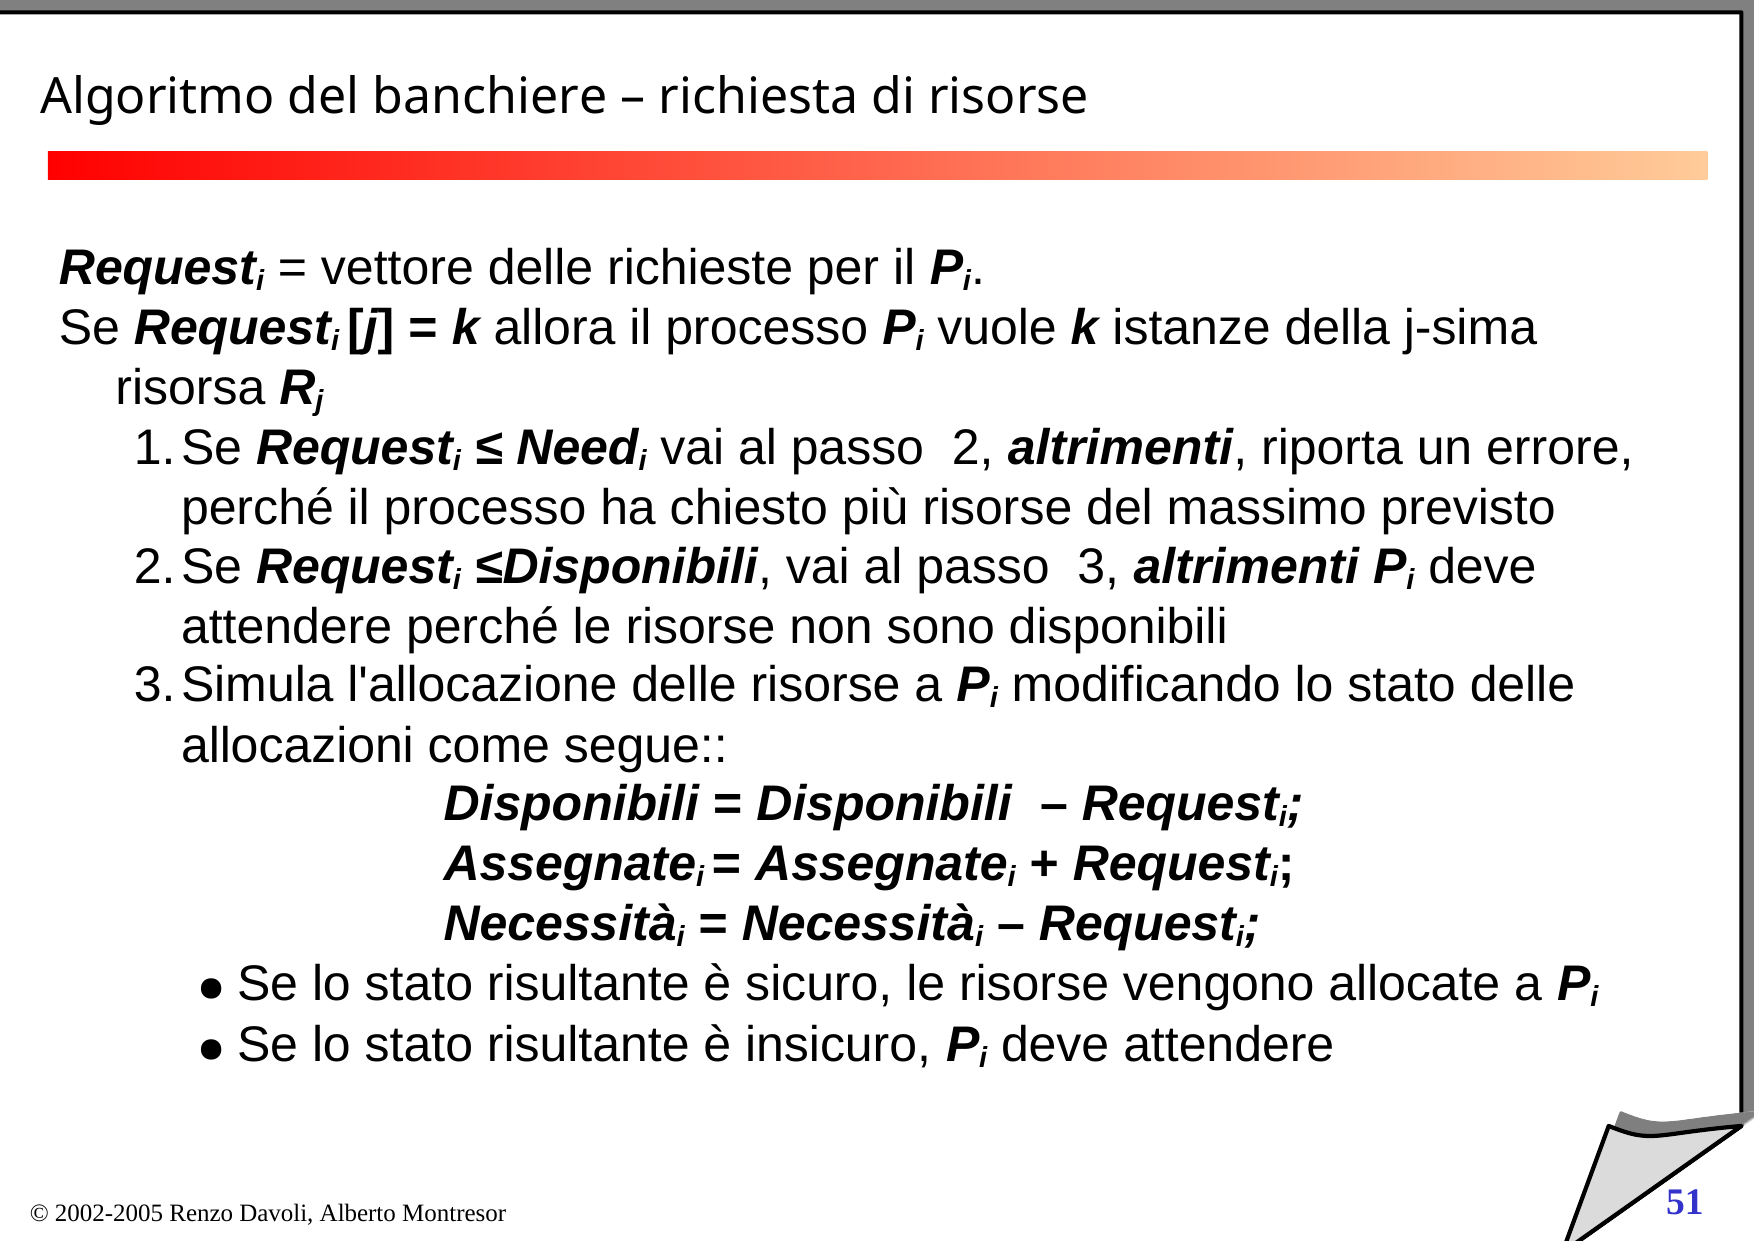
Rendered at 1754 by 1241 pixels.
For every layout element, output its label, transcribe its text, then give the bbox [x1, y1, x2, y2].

text_box Requesti = vettore delle richieste per il Pi. Se Requesti [j] = k allora il processo Pi vuole k istanze della j-sima risorsa Rj 1. Se Requesti ≤ Needi vai al passo 2, altrimenti, riporta un errore, perché il processo ha chiesto più risorse del massimo previsto 2. Se Requesti ≤Disponibili, vai al passo 3, altrimenti Pi deve attendere perché le risorse non sono disponibili 3. Simula l'allocazione delle risorse a Pi modificando lo stato delle allocazioni come segue:: Disponibili = Disponibili – Requesti; Assegnatei = Assegnatei + Requesti; Necessitài = Necessitài – Requesti; l Se lo stato risultante è sicuro, le risorse vengono allocate a Pi l Se lo stato risultante è insicuro, Pi deve attendere [59, 236, 1684, 1116]
title Algoritmo del banchiere – richiesta di risorse [40, 49, 1714, 144]
text_box q [750, 152, 754, 179]
